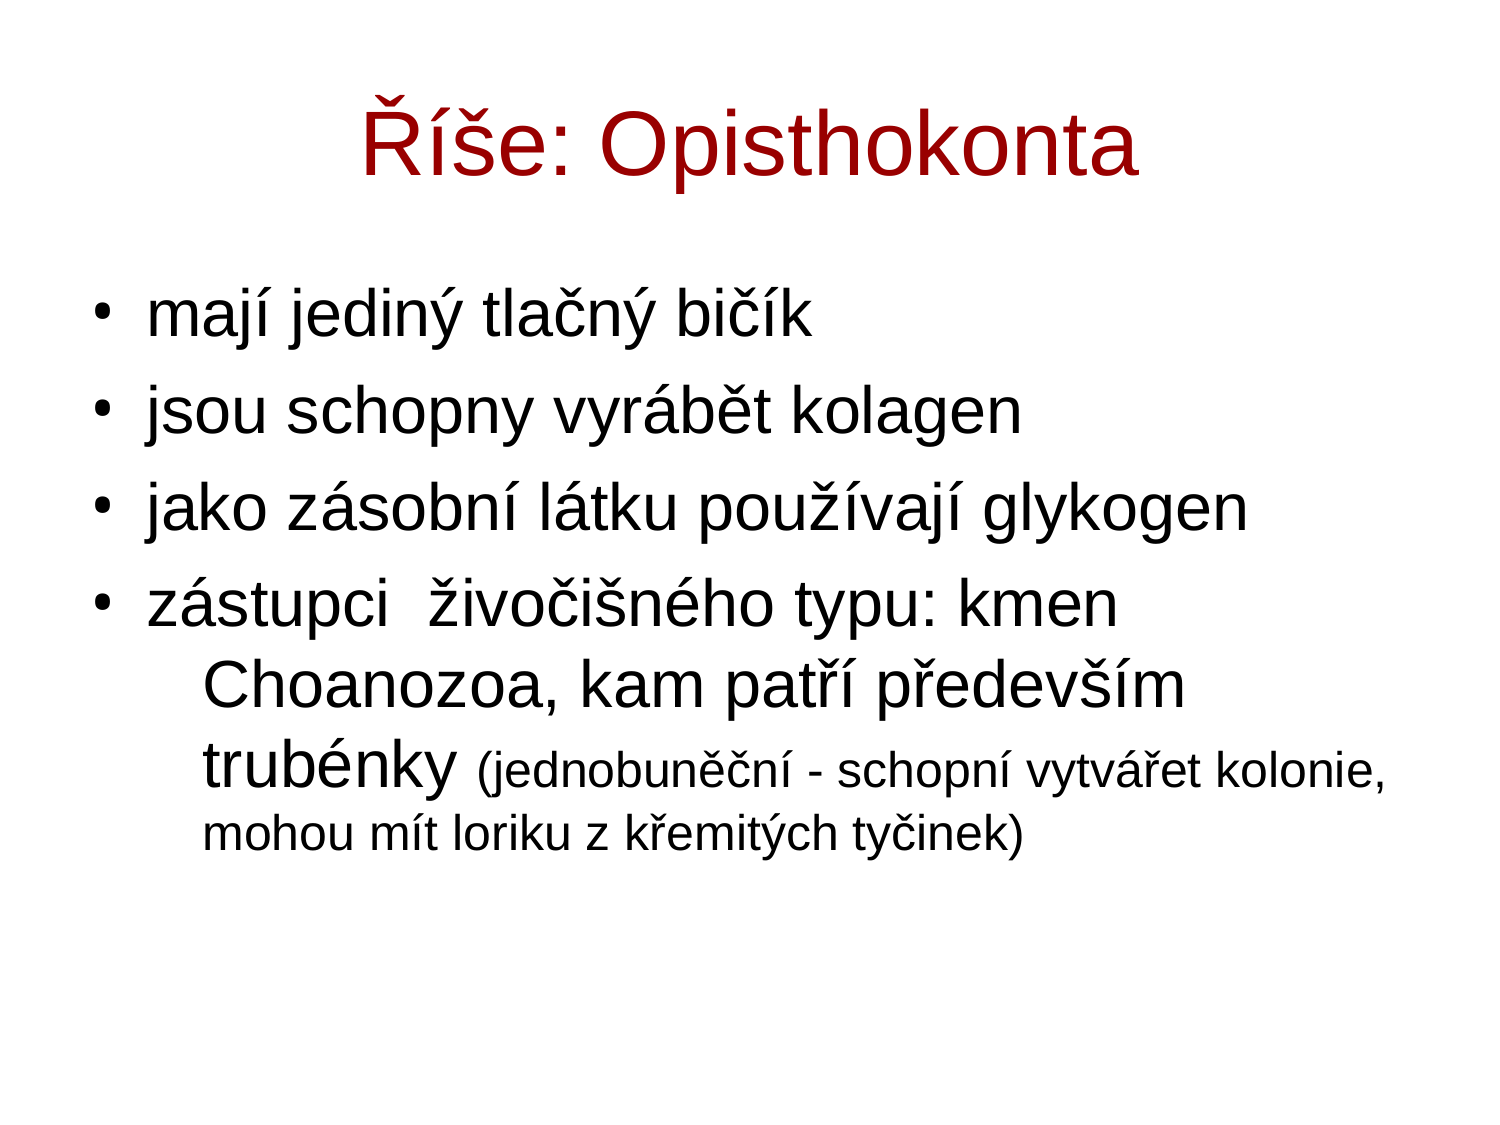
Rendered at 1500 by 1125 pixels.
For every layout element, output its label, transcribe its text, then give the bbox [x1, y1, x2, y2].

title Říše: Opisthokonta [75, 45, 1426, 233]
list mají jediný tlačný bičík jsou schopny vyrábět kolagen jako zásobní látku používají glykogen zástupci živočišného typu: kmen Choanozoa, kam patří především trubénky (jednobuněční - schopní vytvářet kolonie, mohou mít loriku z křemitých tyčinek) [75, 262, 1426, 1005]
